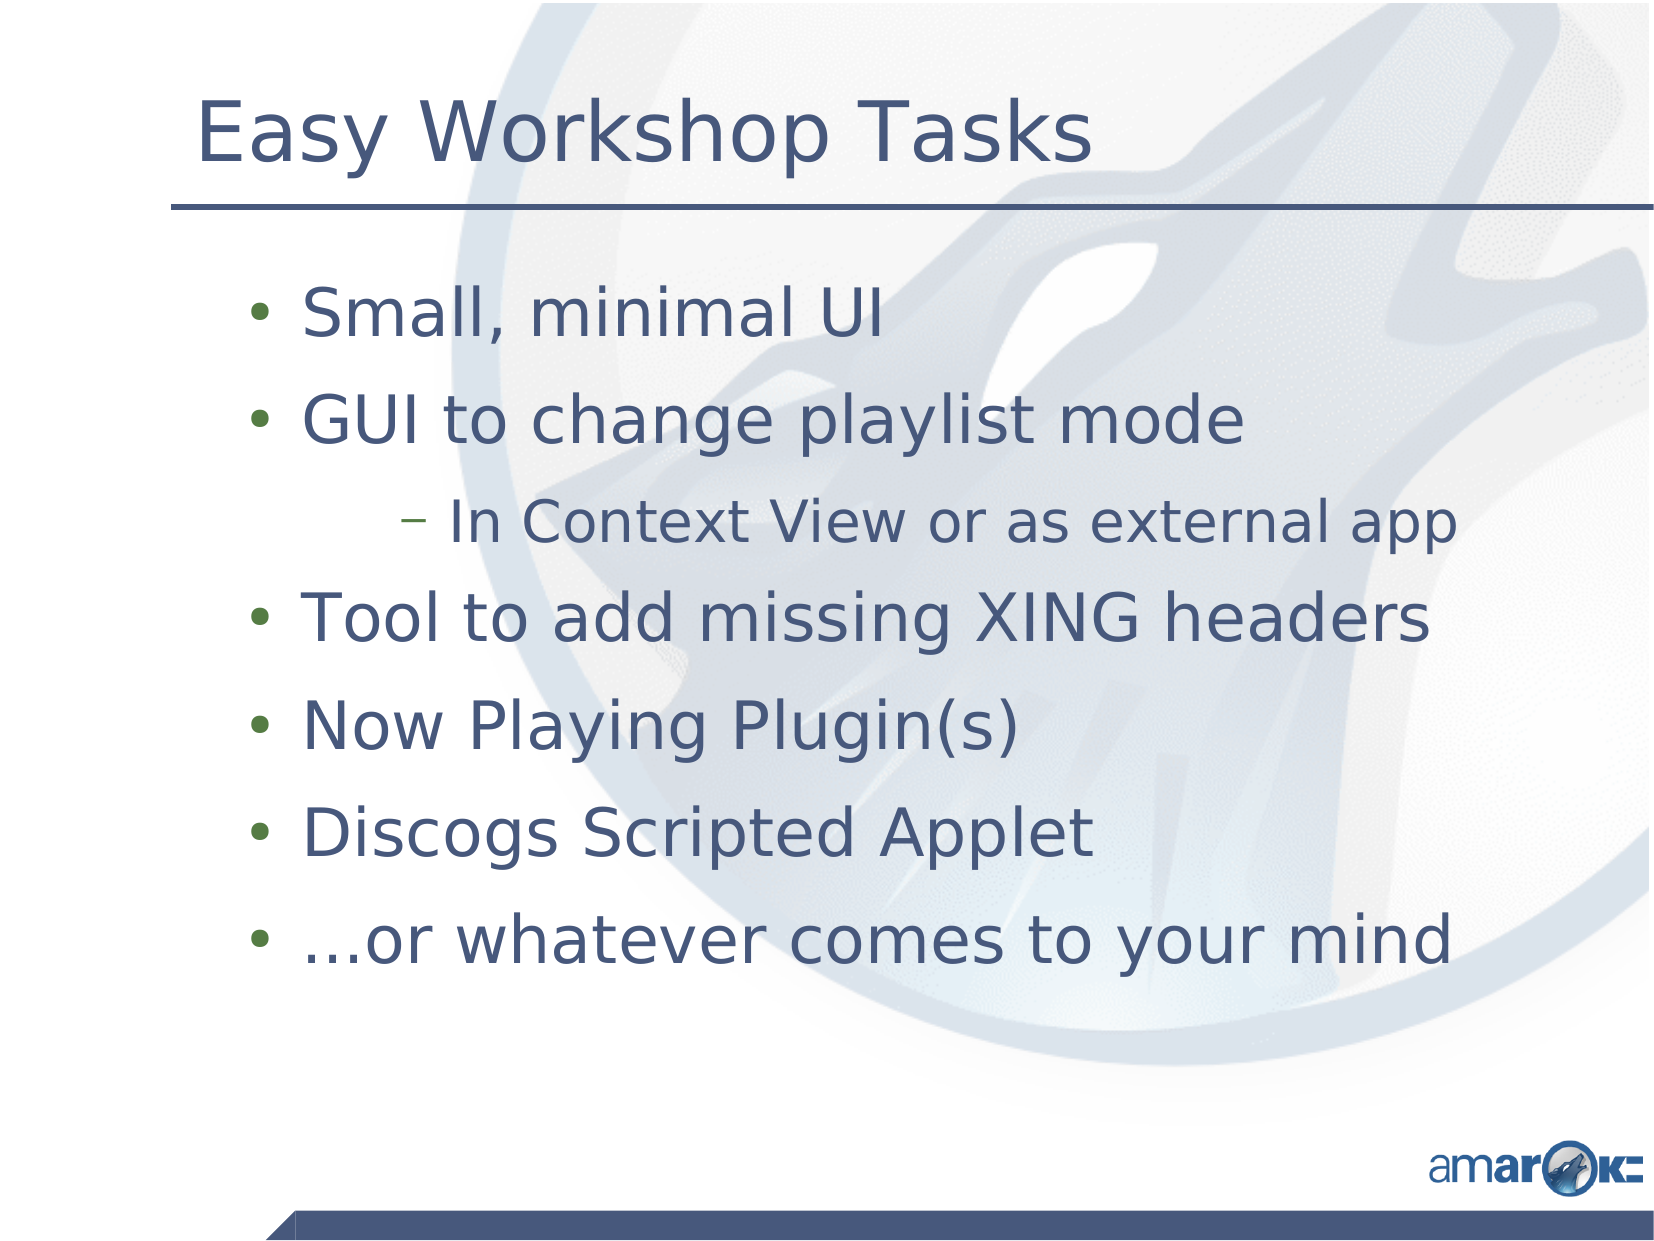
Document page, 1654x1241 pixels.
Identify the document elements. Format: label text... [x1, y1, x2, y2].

title Easy Workshop Tasks [194, 29, 1530, 237]
list Small, minimal UI GUI to change playlist mode In Context View or as external app Tool to add missing XING headers Now Playing Plugin(s) Discogs Scripted Applet ...or whatever comes to your mind [212, 274, 1530, 1078]
picture [1417, 1127, 1652, 1210]
